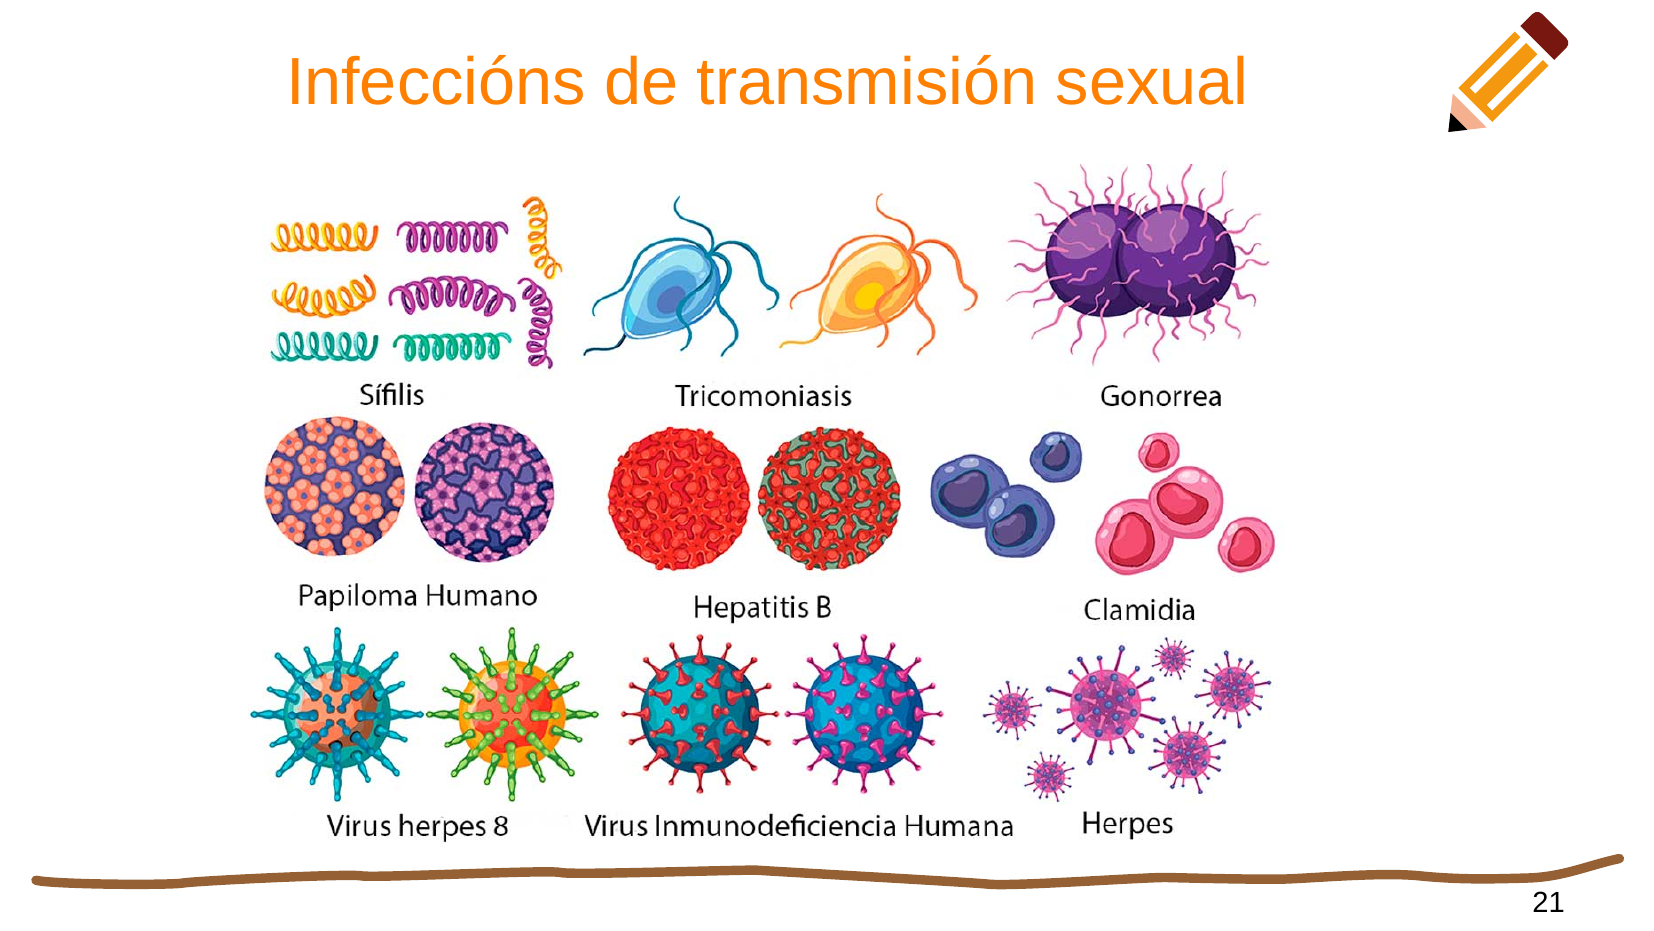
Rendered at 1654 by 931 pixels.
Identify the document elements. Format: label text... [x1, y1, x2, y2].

title Infeccións de transmisión sexual [88, 29, 1447, 133]
picture [177, 164, 1348, 857]
